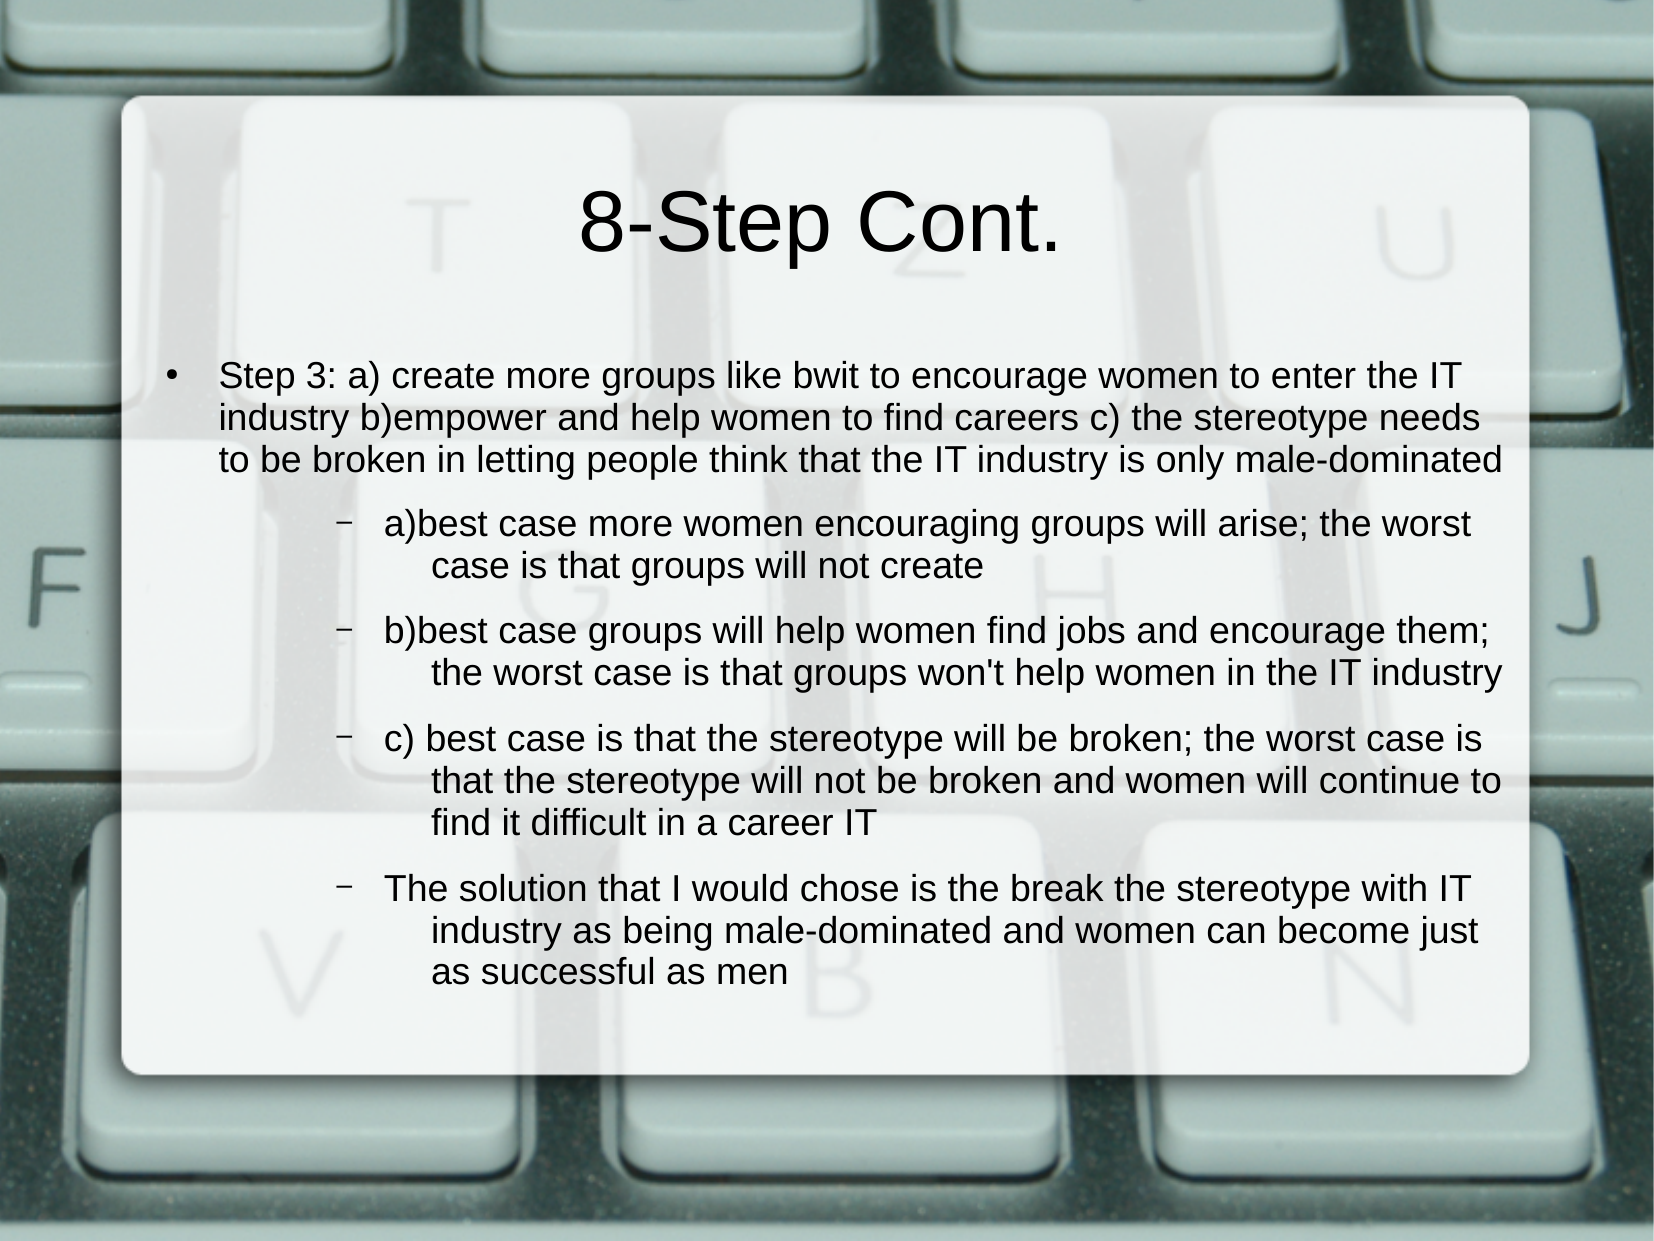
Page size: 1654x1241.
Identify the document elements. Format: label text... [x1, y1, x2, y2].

picture [0, 0, 1654, 1241]
title 8-Step Cont. [135, 117, 1506, 325]
list Step 3: a) create more groups like bwit to encourage women to enter the IT industry b)empower and help women to find careers c) the stereotype needs to be broken in letting people think that the IT industry is only male-dominated a)best case more women encouraging groups will arise; the worst case is that groups will not create b)best case groups will help women find jobs and encourage them; the worst case is that groups won't help women in the IT industry c) best case is that the stereotype will be broken; the worst case is that the stereotype will not be broken and women will continue to find it difficult in a career IT The solution that I would chose is the break the stereotype with IT industry as being male-dominated and women can become just as successful as men [147, 354, 1506, 1063]
